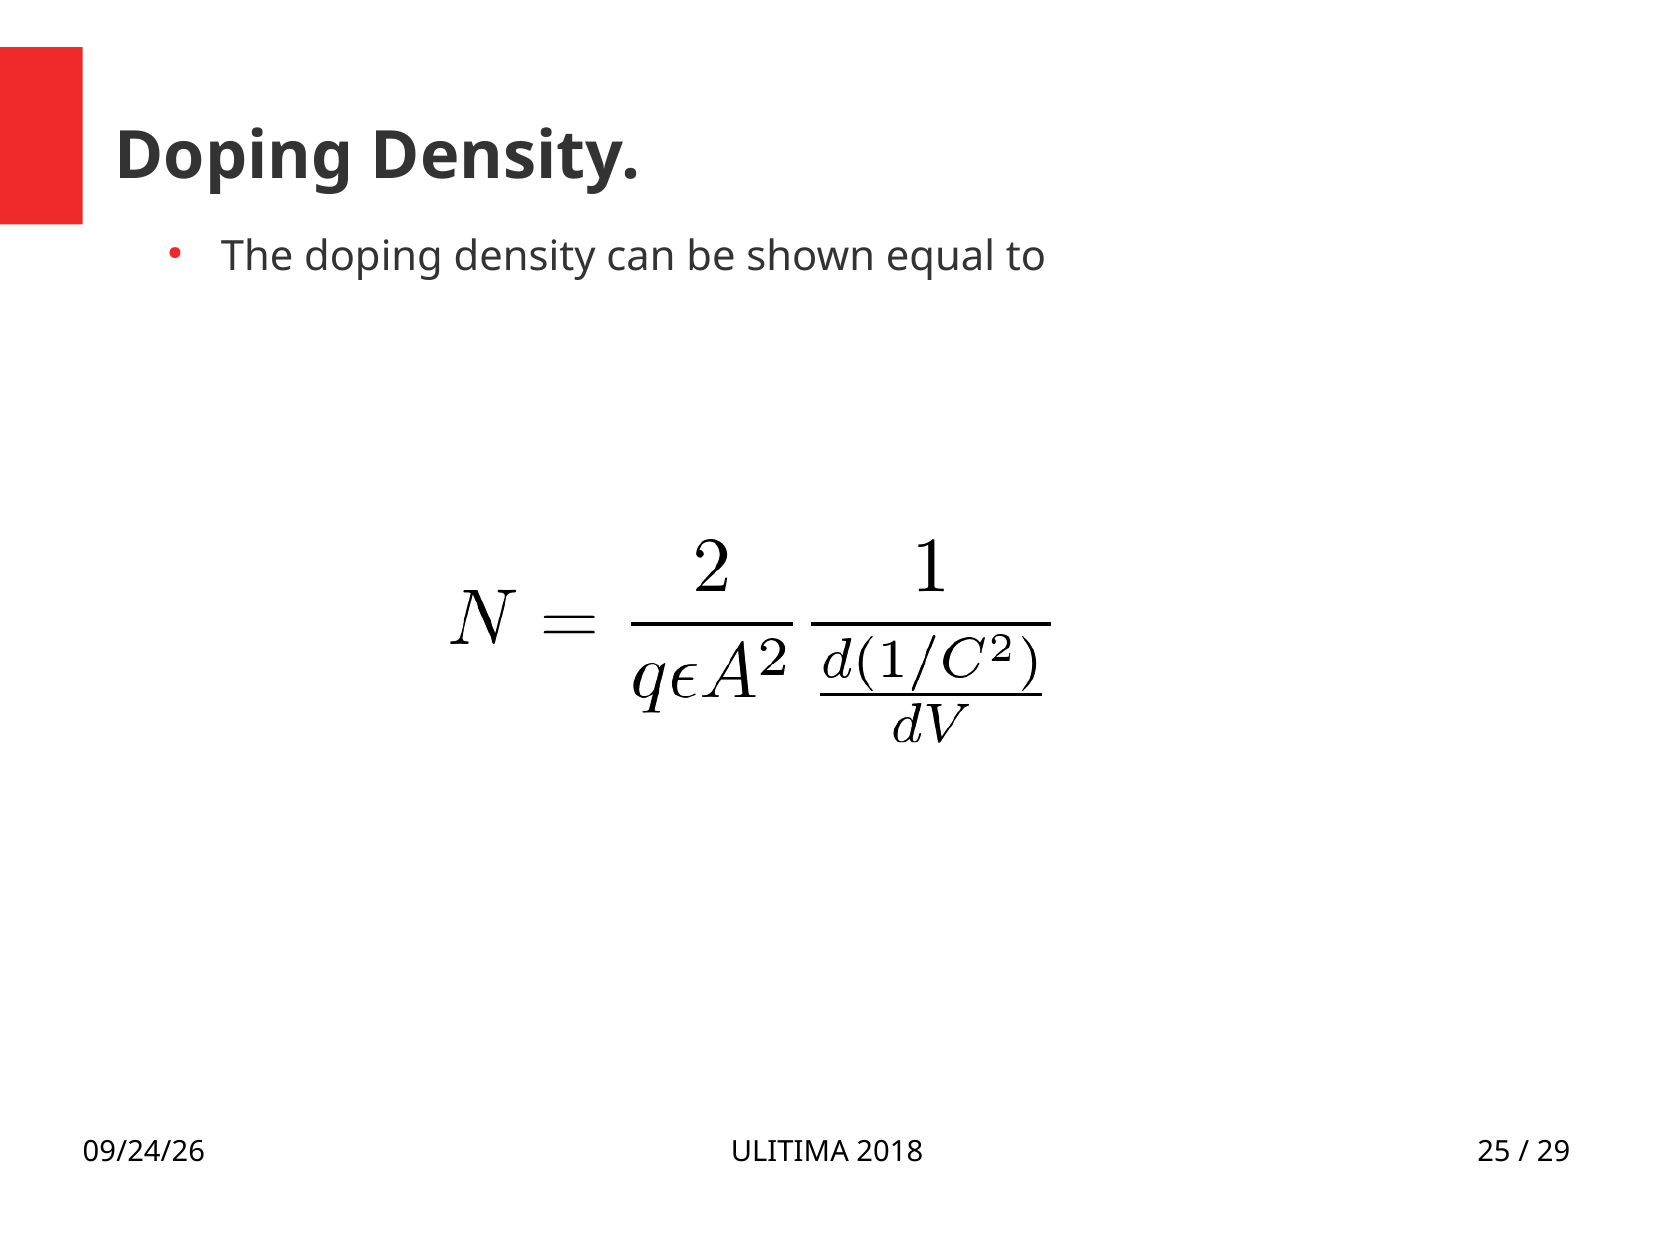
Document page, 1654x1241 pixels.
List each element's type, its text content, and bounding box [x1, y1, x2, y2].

picture [450, 539, 1051, 743]
title Doping Density. [114, 49, 1567, 257]
list The doping density can be shown equal to [150, 225, 1567, 436]
